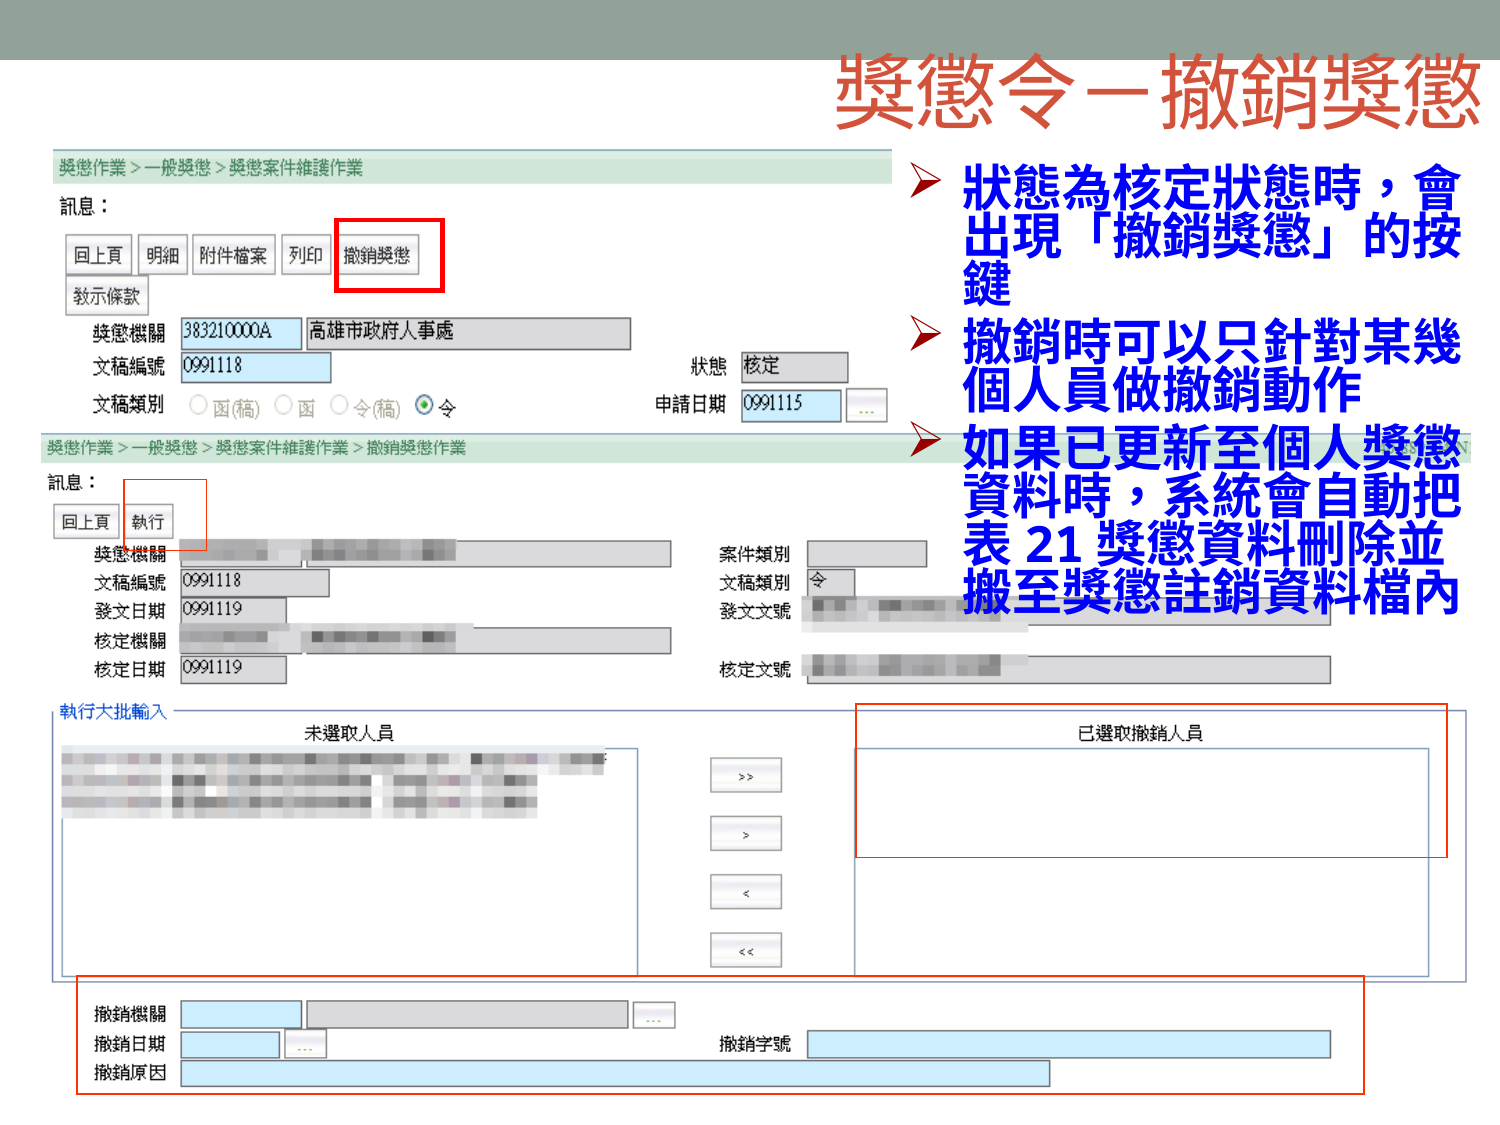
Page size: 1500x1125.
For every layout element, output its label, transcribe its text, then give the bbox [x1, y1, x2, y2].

picture [1284, 432, 1303, 462]
picture [994, 434, 1002, 460]
title 獎懲令－撤銷獎懲 [53, 31, 1500, 149]
picture [53, 149, 892, 426]
picture [78, 977, 1363, 1093]
picture [1228, 432, 1245, 439]
picture [972, 438, 979, 453]
picture [41, 432, 1471, 1094]
picture [1171, 433, 1179, 440]
text_box 狀態為核定狀態時，會出現「撤銷獎懲」的按鍵 撤銷時可以只針對某幾個人員做撤銷動作 如果已更新至個人獎懲資料時，系統會自動把表21獎懲資料刪除並搬至獎懲註銷資料檔內 [891, 160, 1500, 386]
